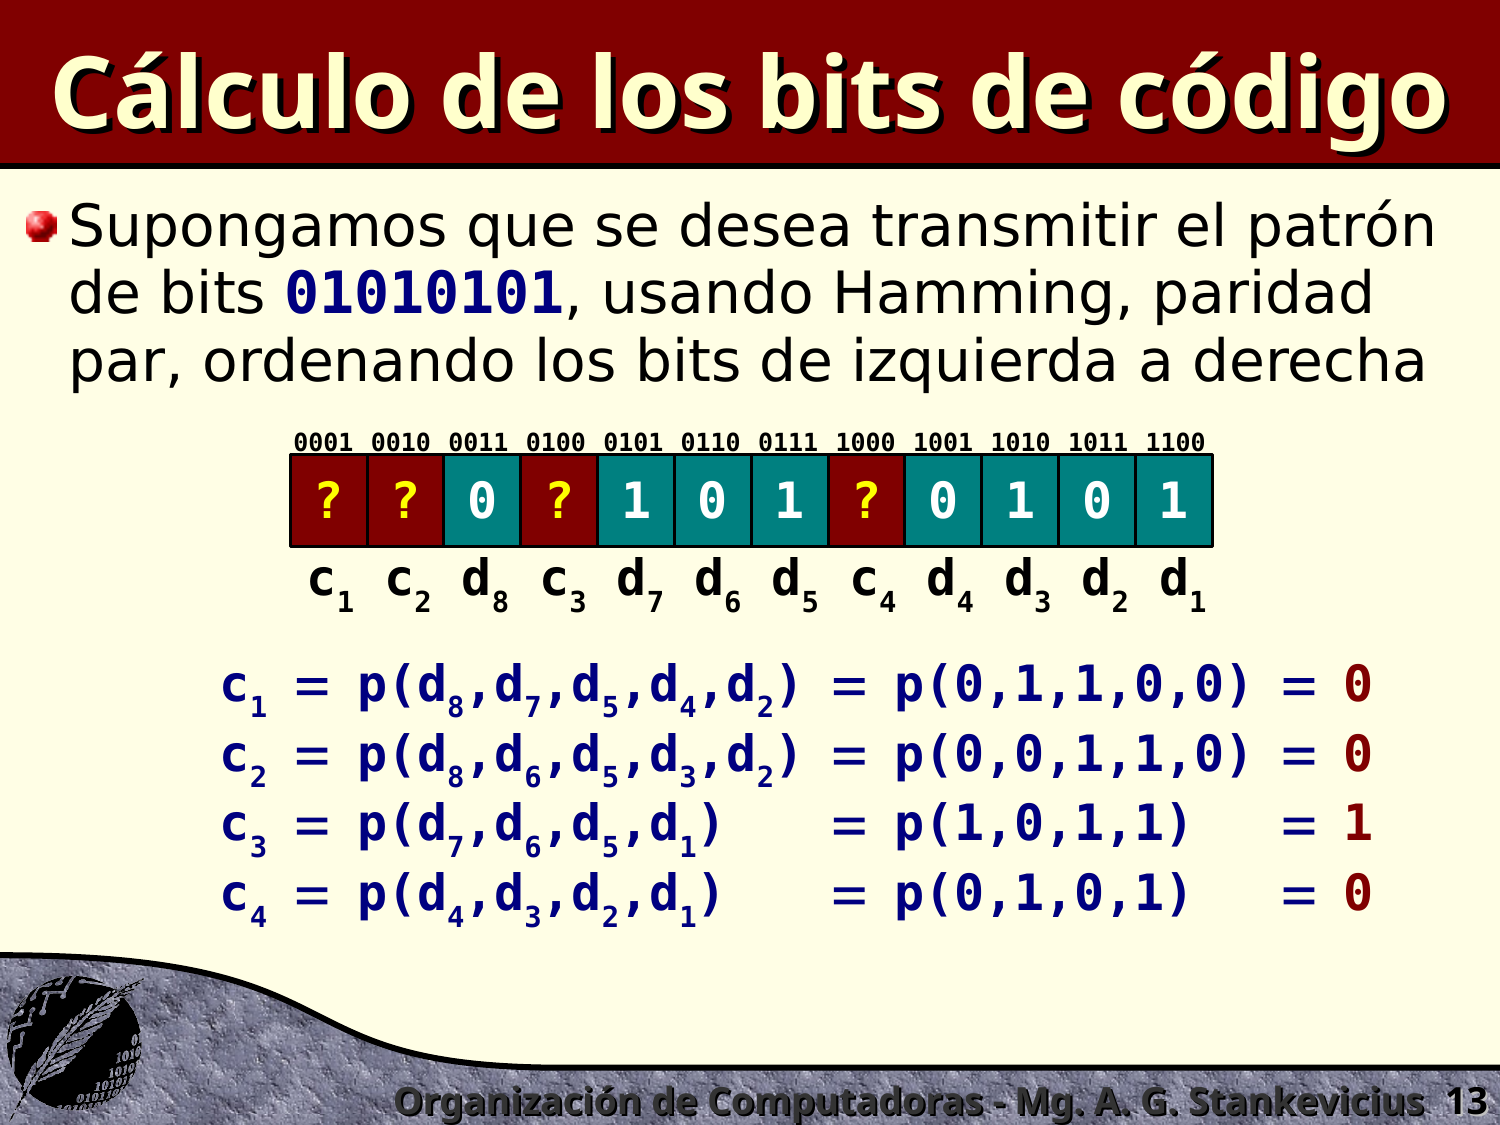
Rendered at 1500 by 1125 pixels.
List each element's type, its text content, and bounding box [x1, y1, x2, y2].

text_box 0001 0010 0011 0100 0101 0110 0111 1000 1001 1010 1011 1100 [278, 420, 1221, 471]
text_box 0 [674, 454, 751, 541]
text_box ? [367, 454, 443, 541]
text_box ? [828, 454, 904, 541]
text_box 0 [443, 454, 520, 541]
text_box 0 [904, 454, 981, 541]
picture [448, 1100, 455, 1110]
text_box 1 [981, 454, 1058, 541]
text_box ? [520, 454, 597, 541]
text_box c1 = p(d8,d7,d5,d4,d2) = p(0,1,1,0,0) = 0 c2 = p(d8,d6,d5,d3,d2) = p(0,0,1,1,0) = 0 c3 = p(d7,d6,d5,d1) = p(1,0,1,1) = 1 c4 = p(d4,d3,d2,d1) = p(0,1,0,1) = 0 [204, 647, 1296, 958]
text_box 0 [1058, 454, 1135, 541]
text_box 1 [597, 454, 674, 541]
text_box c1 c2 d8 c3 d7 d6 d5 c4 d4 d3 d2 d1 [292, 541, 1222, 627]
picture [0, 959, 1500, 1125]
text_box ? [290, 454, 367, 547]
picture [1058, 1100, 1065, 1110]
text_box 1 [1135, 454, 1213, 541]
title Cálculo de los bits de código [15, 5, 1485, 160]
picture [802, 1100, 806, 1110]
list Supongamos que se desea transmitir el patrón de bits 01010101, usando Hamming, paridad par, ordenando los bits de izquierda a derecha [11, 192, 1486, 935]
text_box 1 [751, 454, 828, 541]
